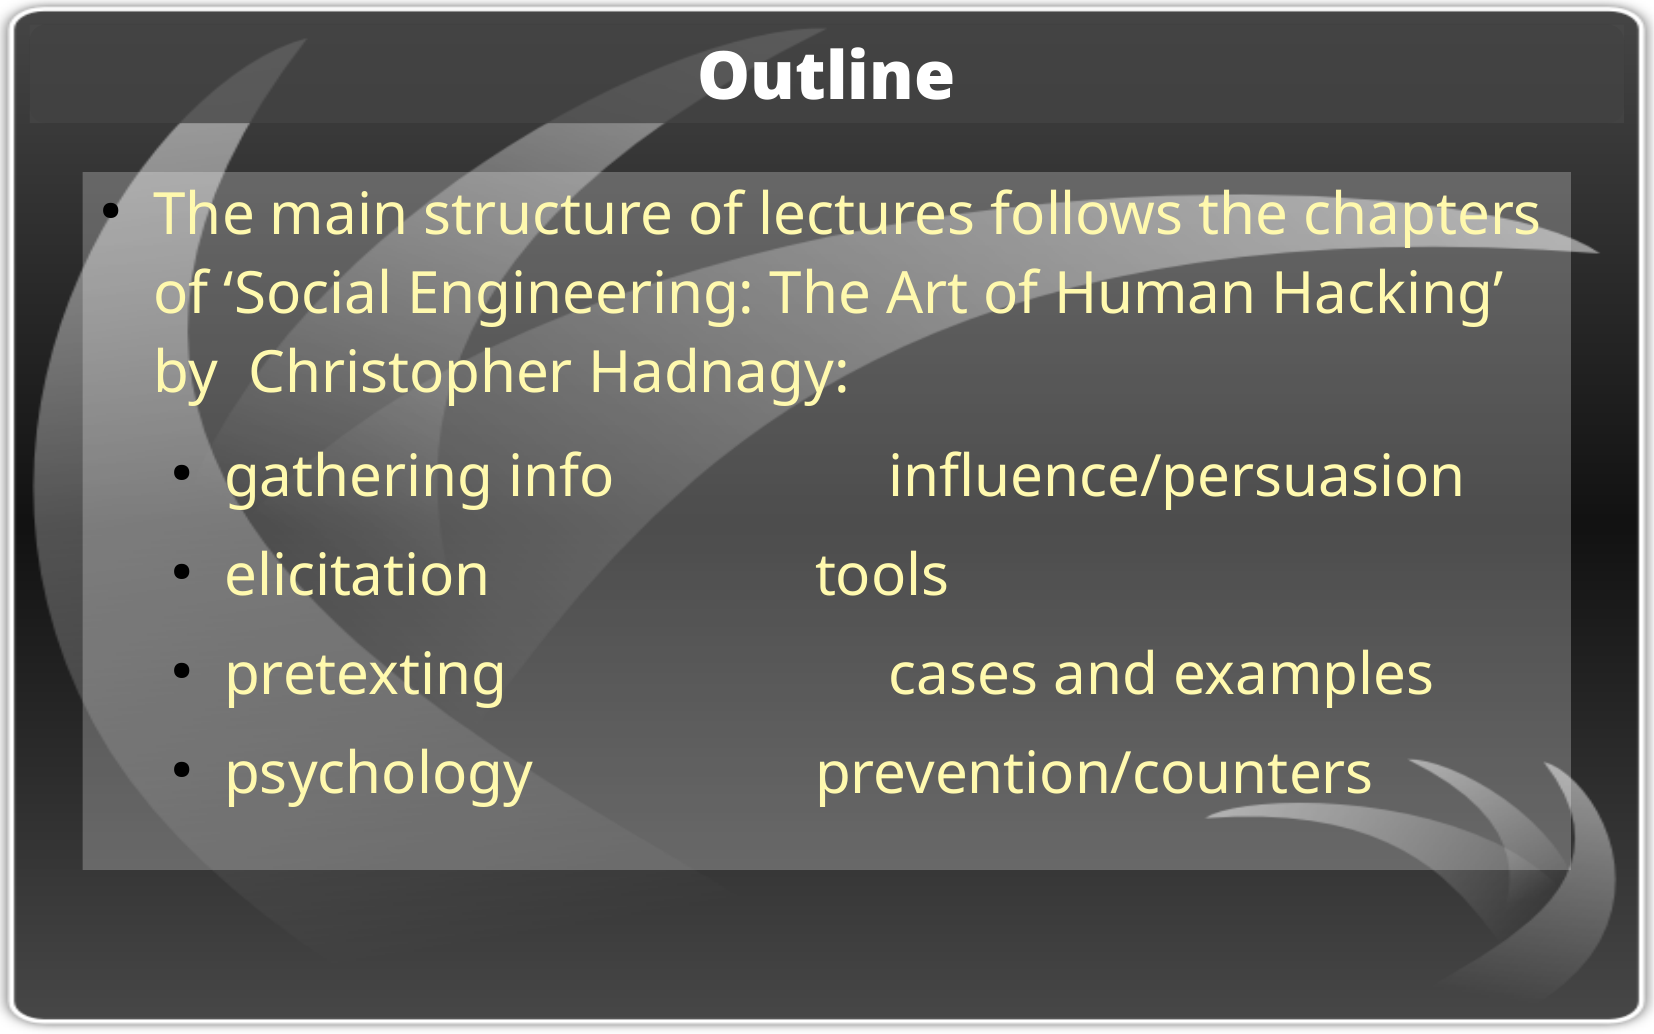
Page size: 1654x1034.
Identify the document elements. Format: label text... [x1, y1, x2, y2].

list The main structure of lectures follows the chapters of ‘Social Engineering: The Art of Human Hacking’ by Christopher Hadnagy: gathering info influence/persuasion elicitation tools pretexting cases and examples psychology prevention/counters [82, 172, 1571, 870]
title Outline [29, 24, 1625, 124]
picture [0, 0, 1654, 1034]
